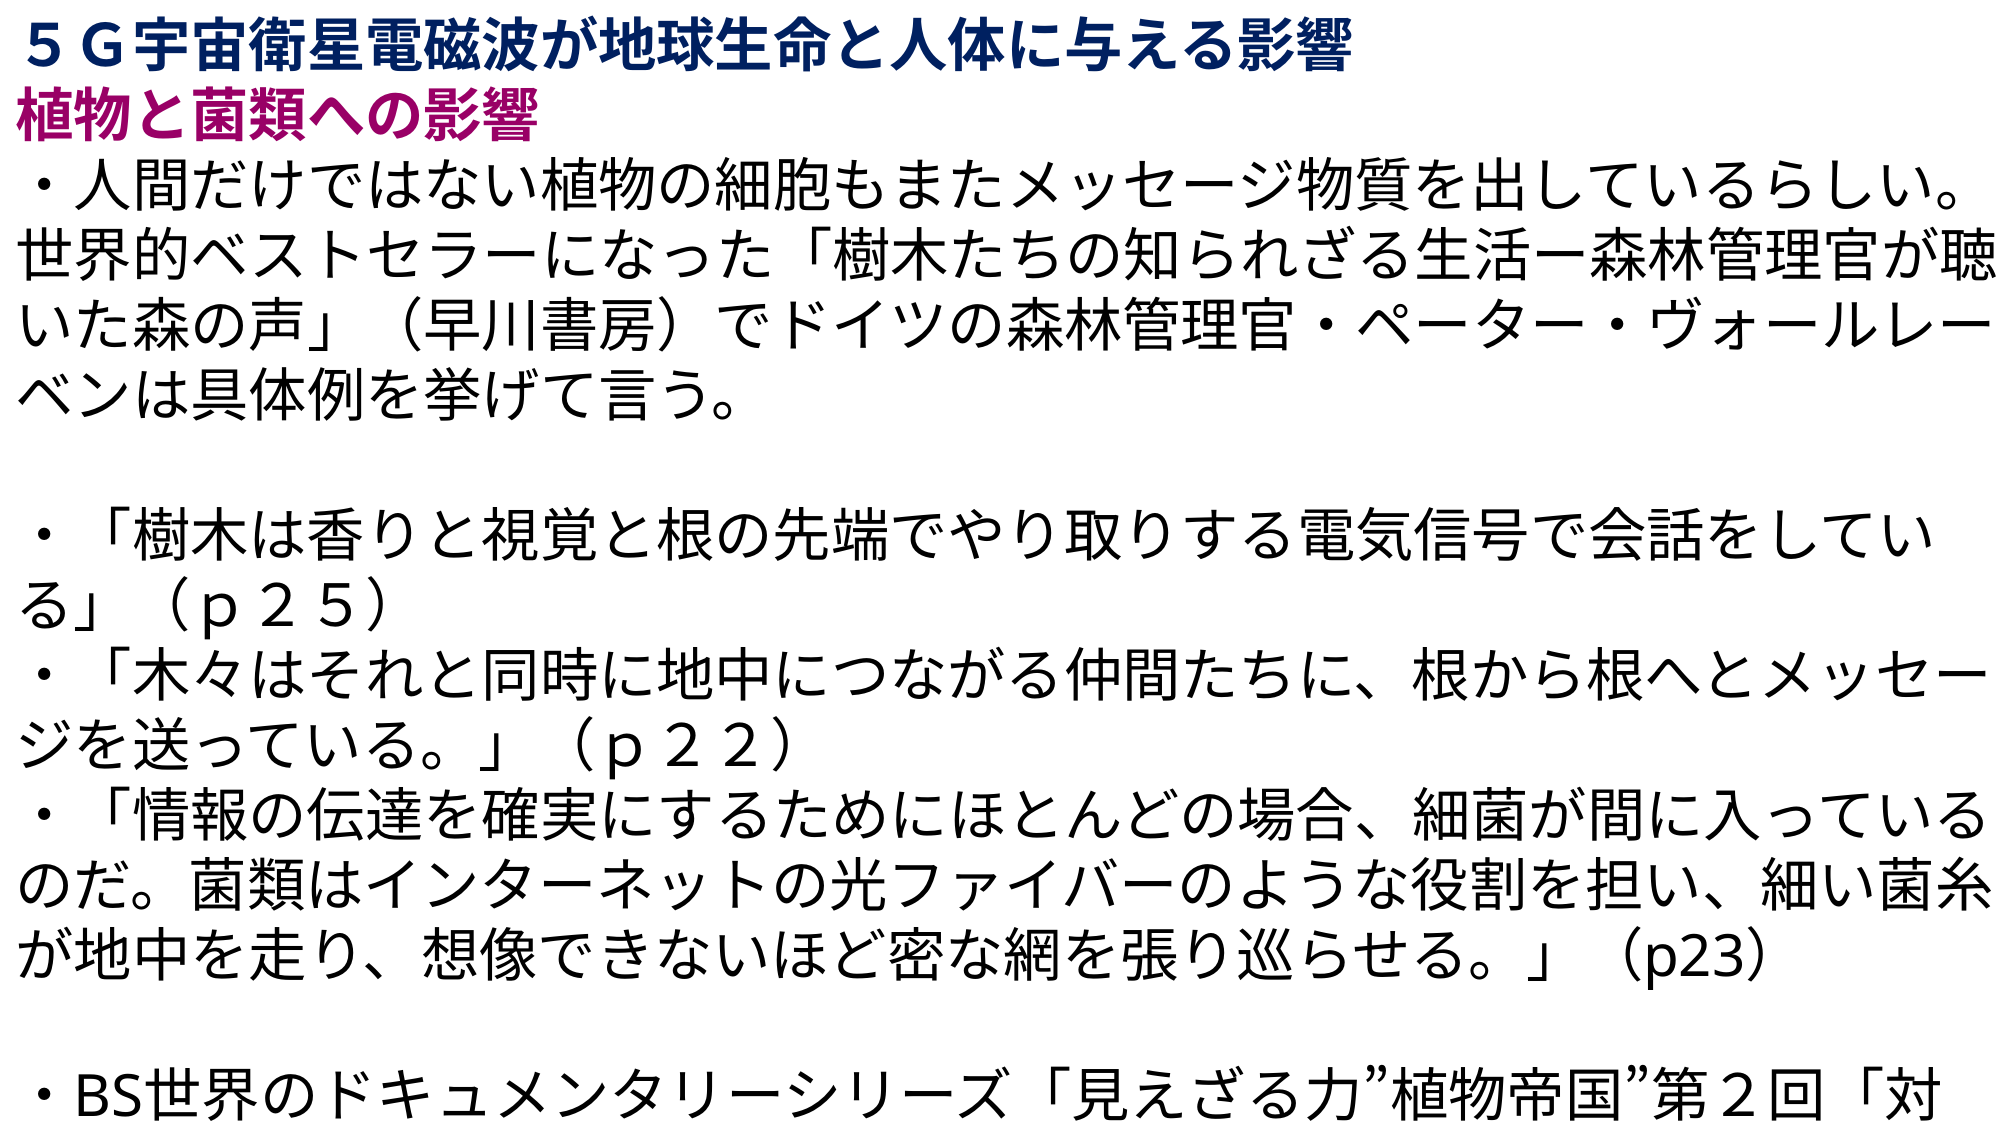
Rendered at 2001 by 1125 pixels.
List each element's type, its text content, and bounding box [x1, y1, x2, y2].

text_box ５Ｇ宇宙衛星電磁波が地球生命と人体に与える影響 植物と菌類への影響 ・人間だけではない植物の細胞もまたメッセージ物質を出しているらしい。世界的ベストセラーになった「樹木たちの知られざる生活ー森林管理官が聴いた森の声」（早川書房）でドイツの森林管理官・ペーター・ヴォールレーベンは具体例を挙げて言う。 ・「樹木は香りと視覚と根の先端でやり取りする電気信号で会話をしている」（ｐ２５） ・「木々はそれと同時に地中につながる仲間たちに、根から根へとメッセージを送っている。」（ｐ２２） ・「情報の伝達を確実にするためにほとんどの場合、細菌が間に入っているのだ。菌類はインターネットの光ファイバーのような役割を担い、細い菌糸が地中を走り、想像できないほど密な網を張り巡らせる。」（p23） ・BS世界のドキュメンタリーシリーズ「見えざる力”植物帝国”第２回「対話」（２０１４年７月９日）では,フランスの植物学者たちが同様の事実を報告している。 [0, 1, 2000, 1125]
